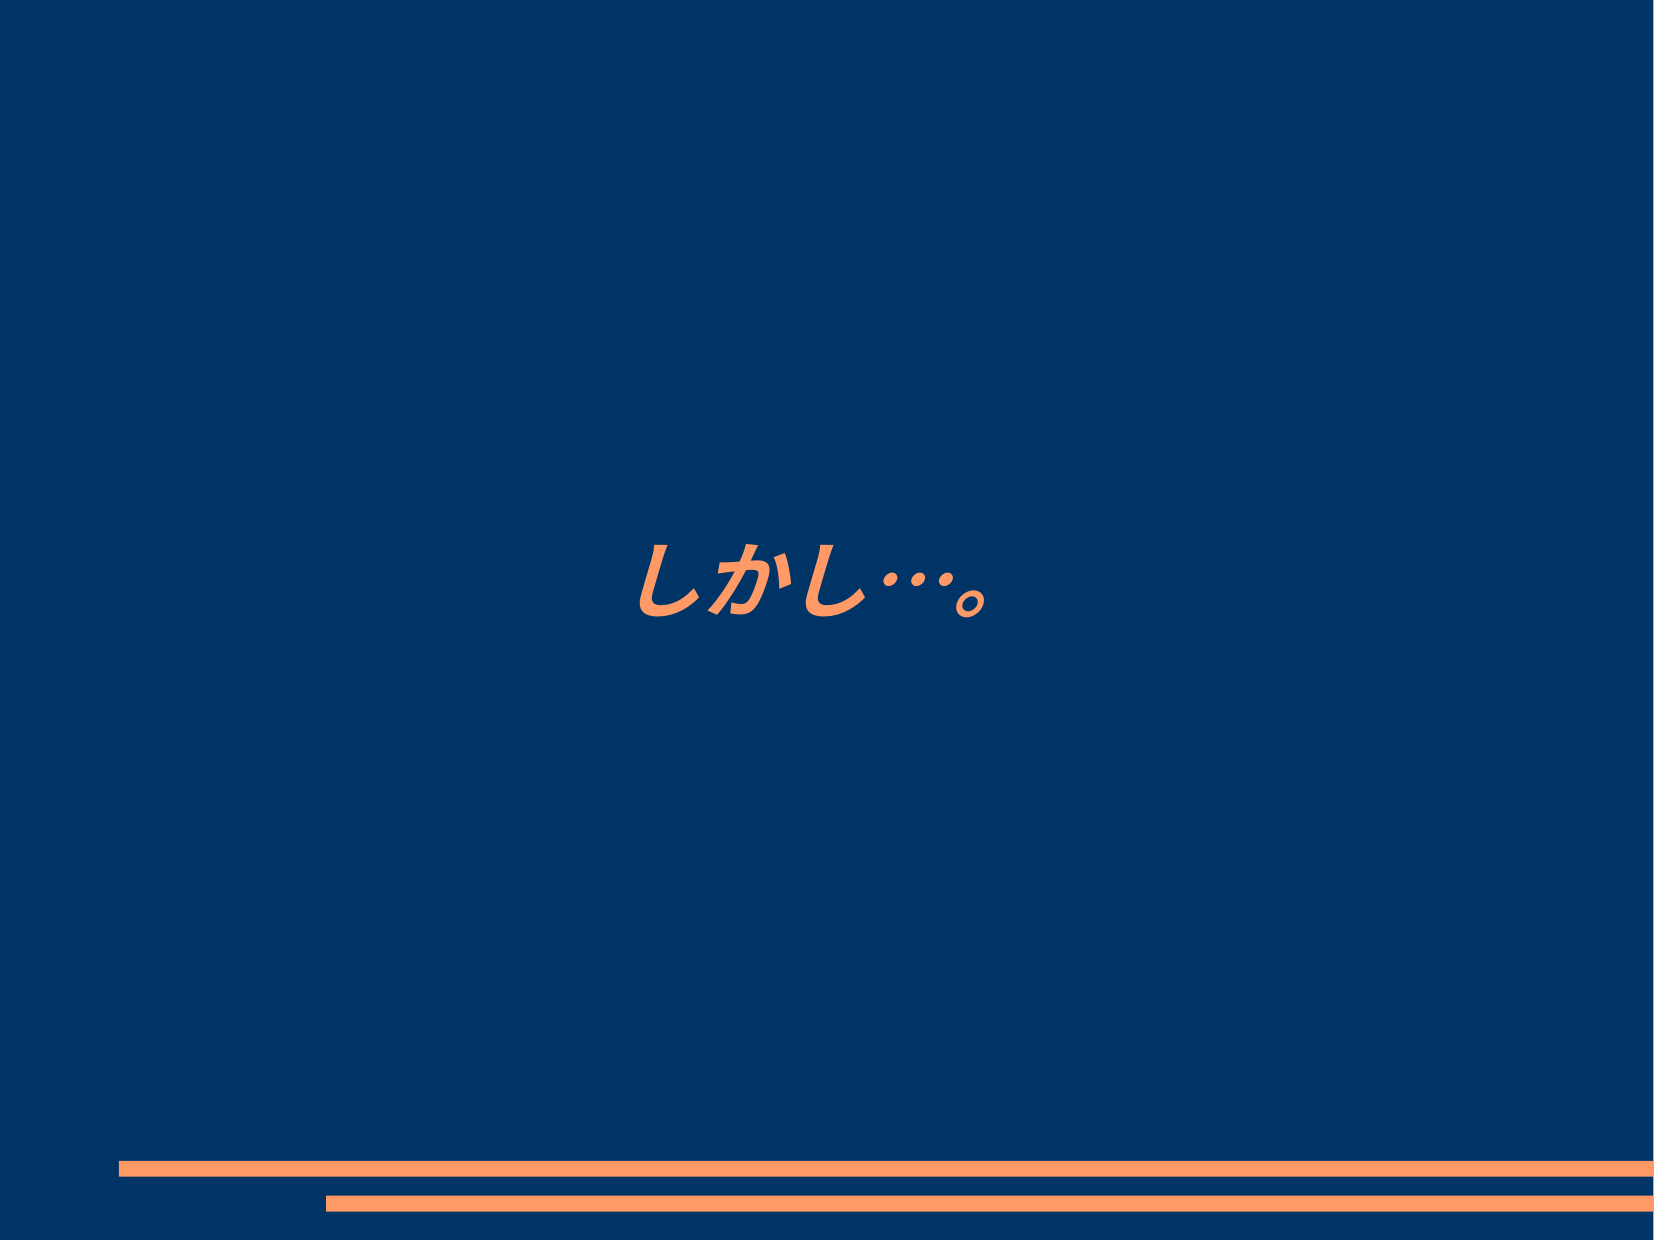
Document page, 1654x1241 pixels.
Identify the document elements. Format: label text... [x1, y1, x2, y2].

title しかし…。 [121, 472, 1534, 680]
